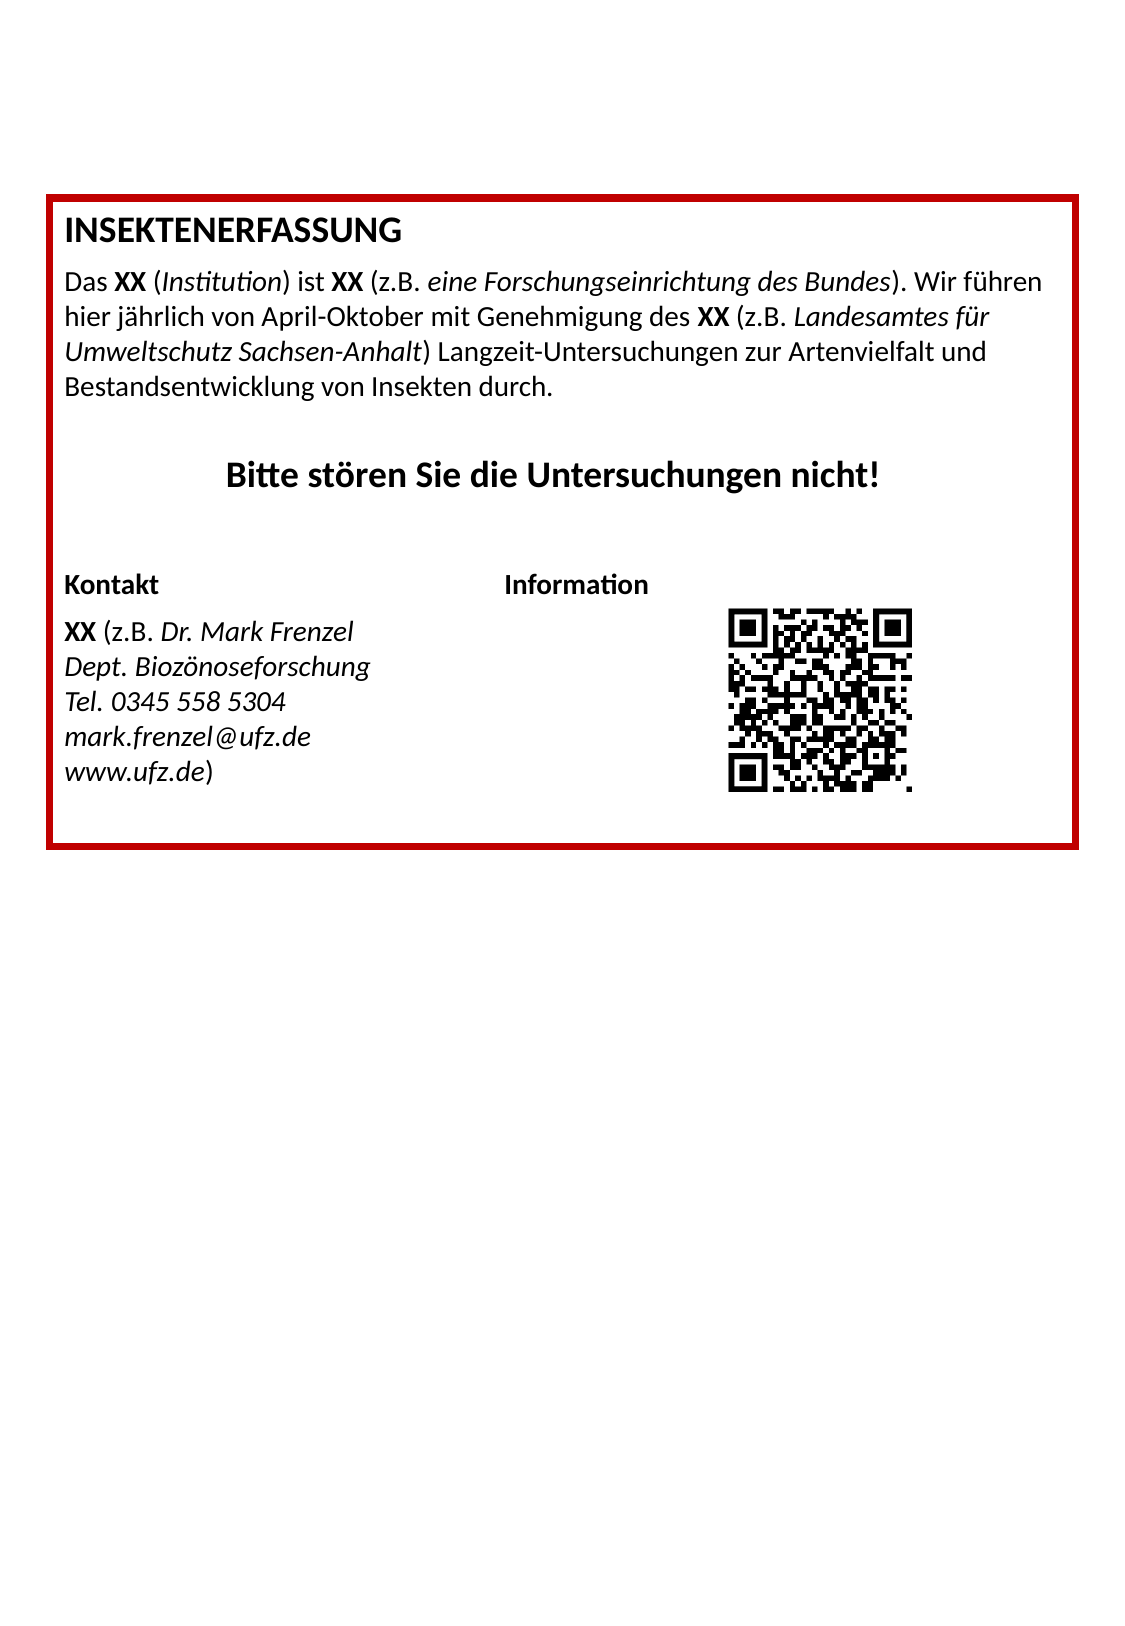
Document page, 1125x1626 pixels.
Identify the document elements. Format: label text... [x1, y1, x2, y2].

text_box INSEKTENERFASSUNG Das XX (Institution) ist XX (z.B. eine Forschungseinrichtung des Bundes). Wir führen hier jährlich von April-Oktober mit Genehmigung des XX (z.B. Landesamtes für Umweltschutz Sachsen-Anhalt) Langzeit-Untersuchungen zur Artenvielfalt und Bestandsentwicklung von Insekten durch. Bitte stören Sie die Untersuchungen nicht! Kontakt Information XX (z.B. Dr. Mark Frenzel Dept. Biozönoseforschung Tel. 0345 558 5304 mark.frenzel@ufz.de www.ufz.de) [49, 197, 1076, 847]
picture [717, 597, 923, 803]
